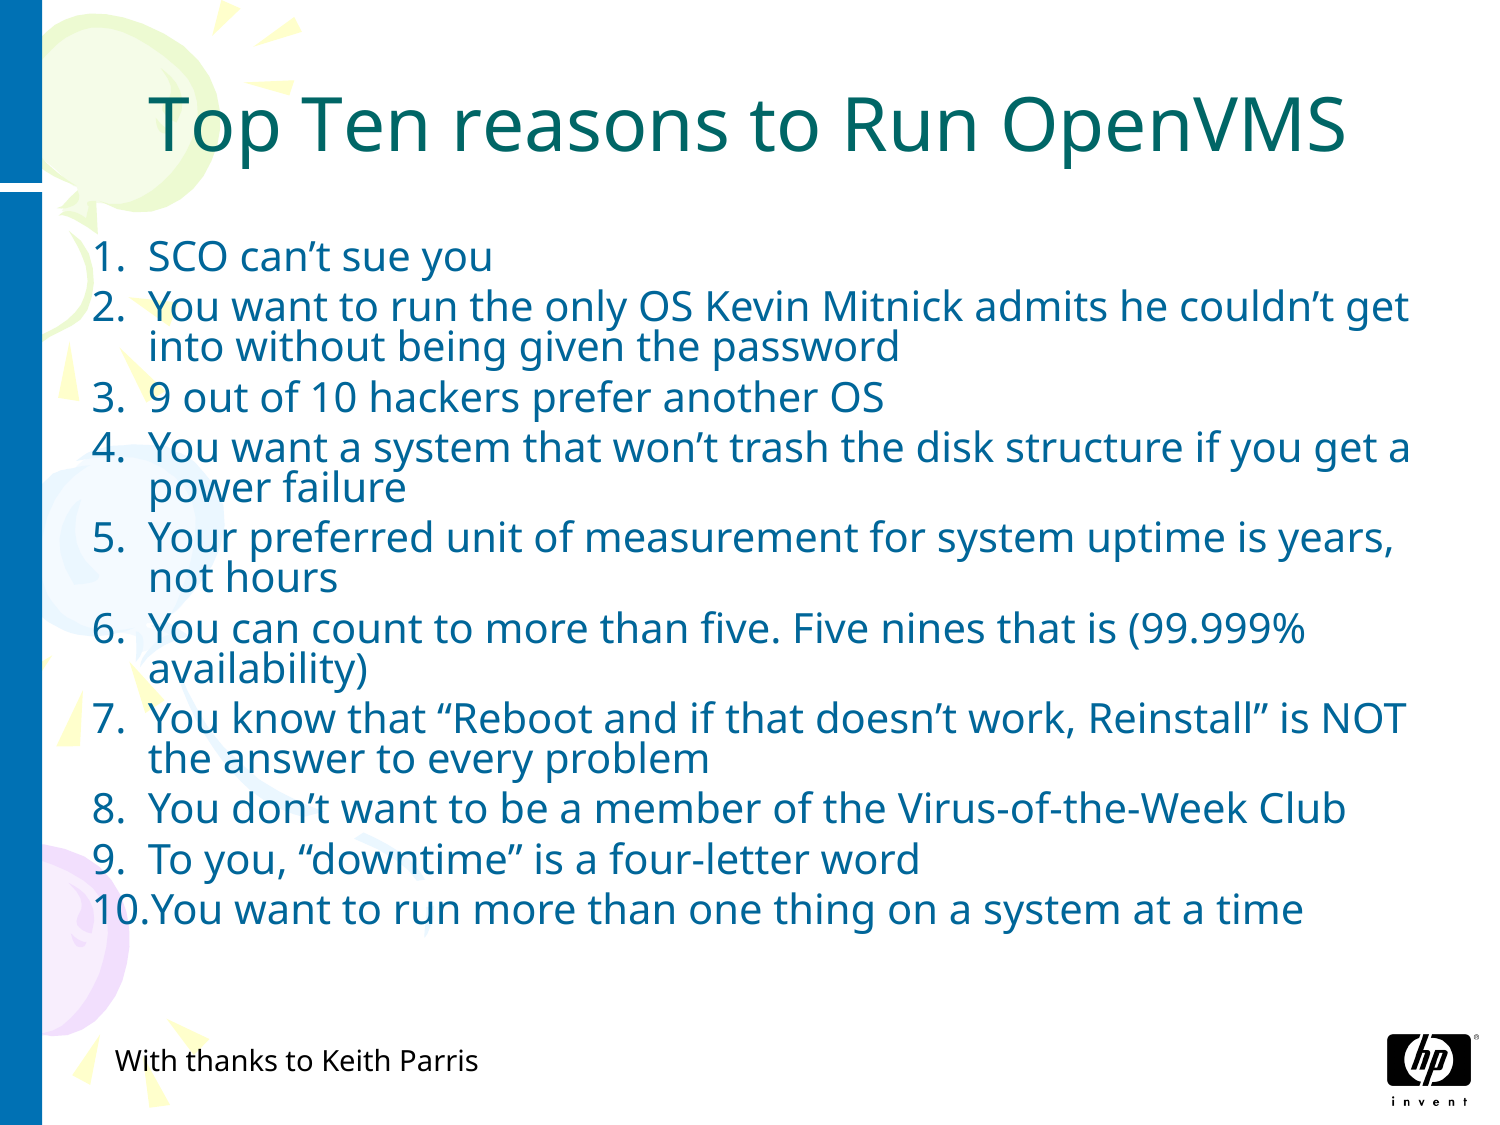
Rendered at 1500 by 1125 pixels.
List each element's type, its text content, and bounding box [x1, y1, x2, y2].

text_box Top Ten reasons to Run OpenVMS [72, 0, 1426, 176]
text_box With thanks to Keith Parris [100, 1034, 691, 1086]
picture [1387, 1034, 1479, 1106]
list SCO can’t sue you You want to run the only OS Kevin Mitnick admits he couldn’t get into without being given the password 9 out of 10 hackers prefer another OS You want a system that won’t trash the disk structure if you get a power failure Your preferred unit of measurement for system uptime is years, not hours You can count to more than five. Five nines that is (99.999% availability) You know that “Reboot and if that doesn’t work, Reinstall” is NOT the answer to every problem You don’t want to be a member of the Virus-of-the-Week Club To you, “downtime” is a four-letter word You want to run more than one thing on a system at a time [76, 231, 1427, 1021]
